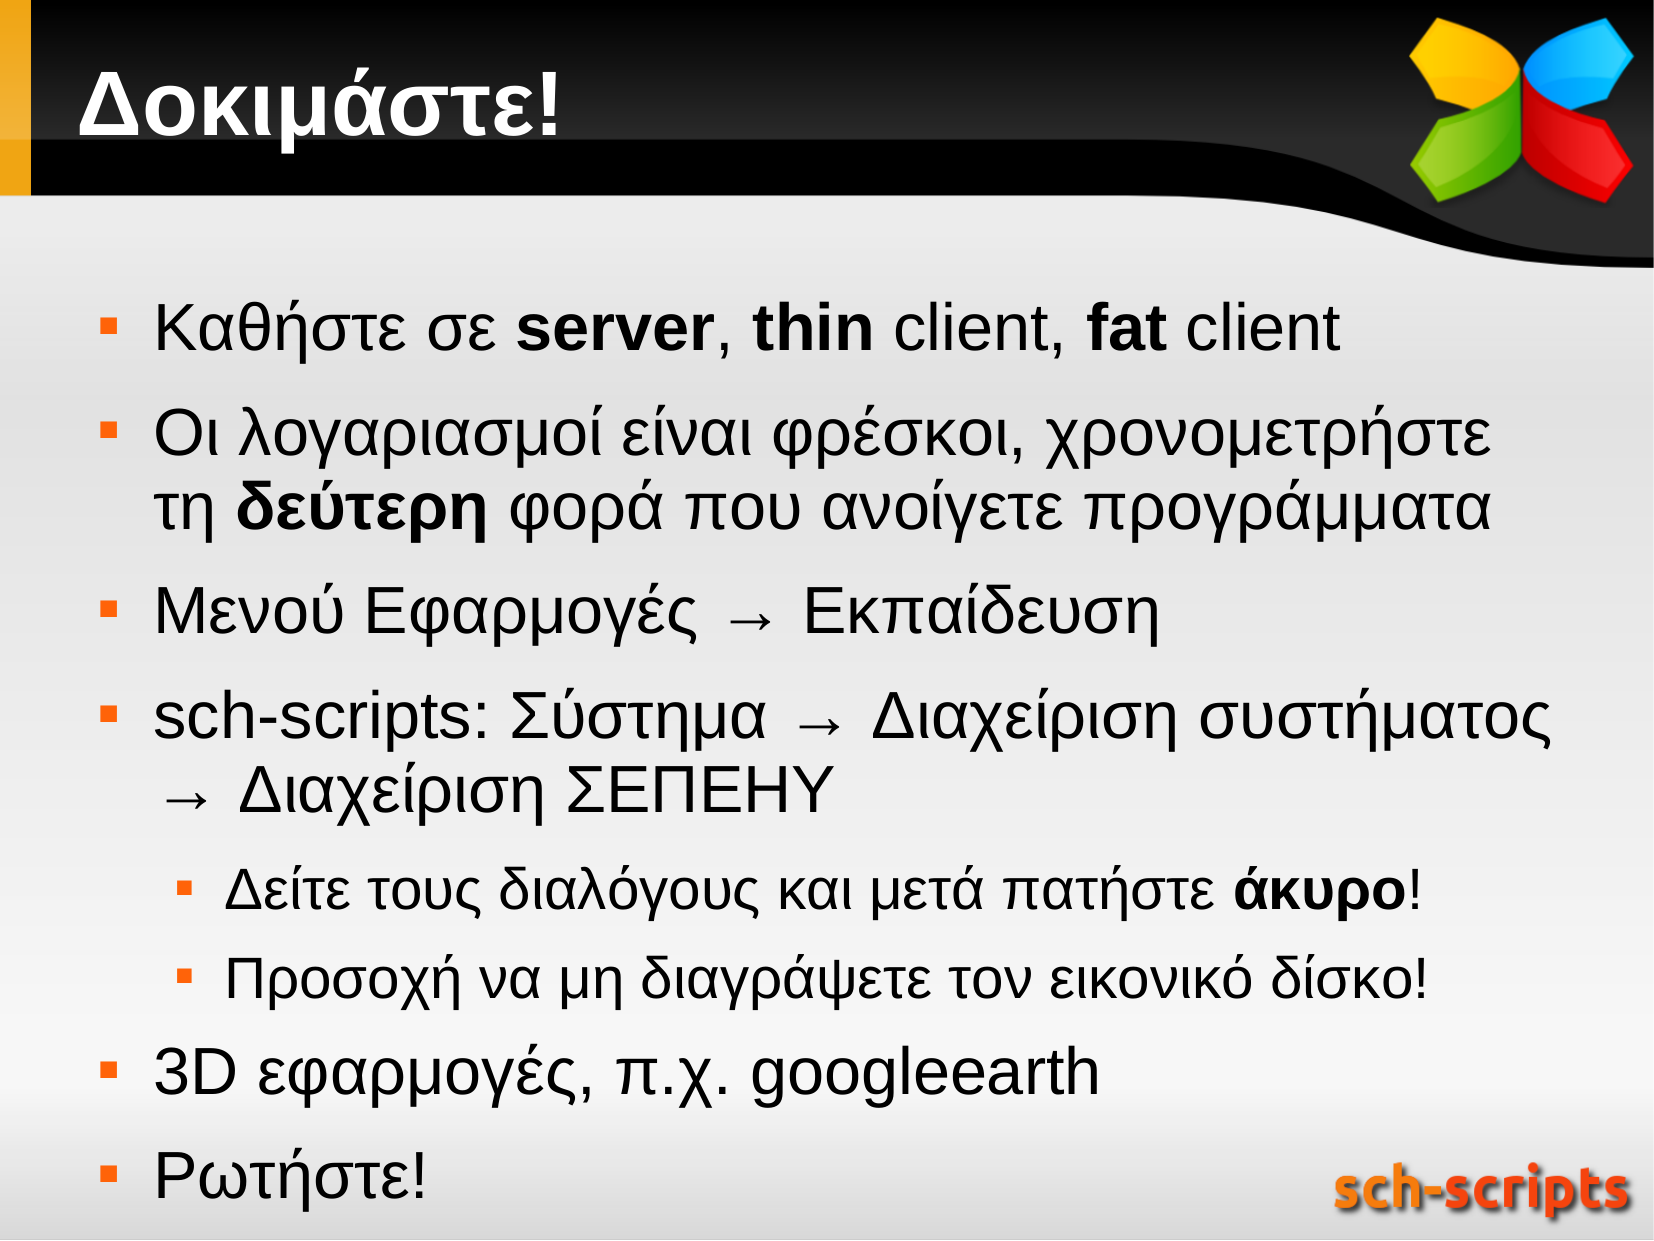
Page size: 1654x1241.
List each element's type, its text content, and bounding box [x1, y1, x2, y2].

title Δοκιμάστε! [76, 7, 1565, 200]
picture [0, 0, 1654, 1241]
list Καθήστε σε server, thin client, fat client Οι λογαριασμοί είναι φρέσκοι, χρονομετρήστε τη δεύτερη φορά που ανοίγετε προγράμματα Μενού Εφαρμογές → Εκπαίδευση sch-scripts: Σύστημα → Διαχείριση συστήματος → Διαχείριση ΣΕΠΕΗΥ Δείτε τους διαλόγους και μετά πατήστε άκυρο! Προσοχή να μη διαγράψετε τον εικονικό δίσκο! 3D εφαρμογές, π.χ. googleearth Ρωτήστε! [82, 290, 1571, 1213]
